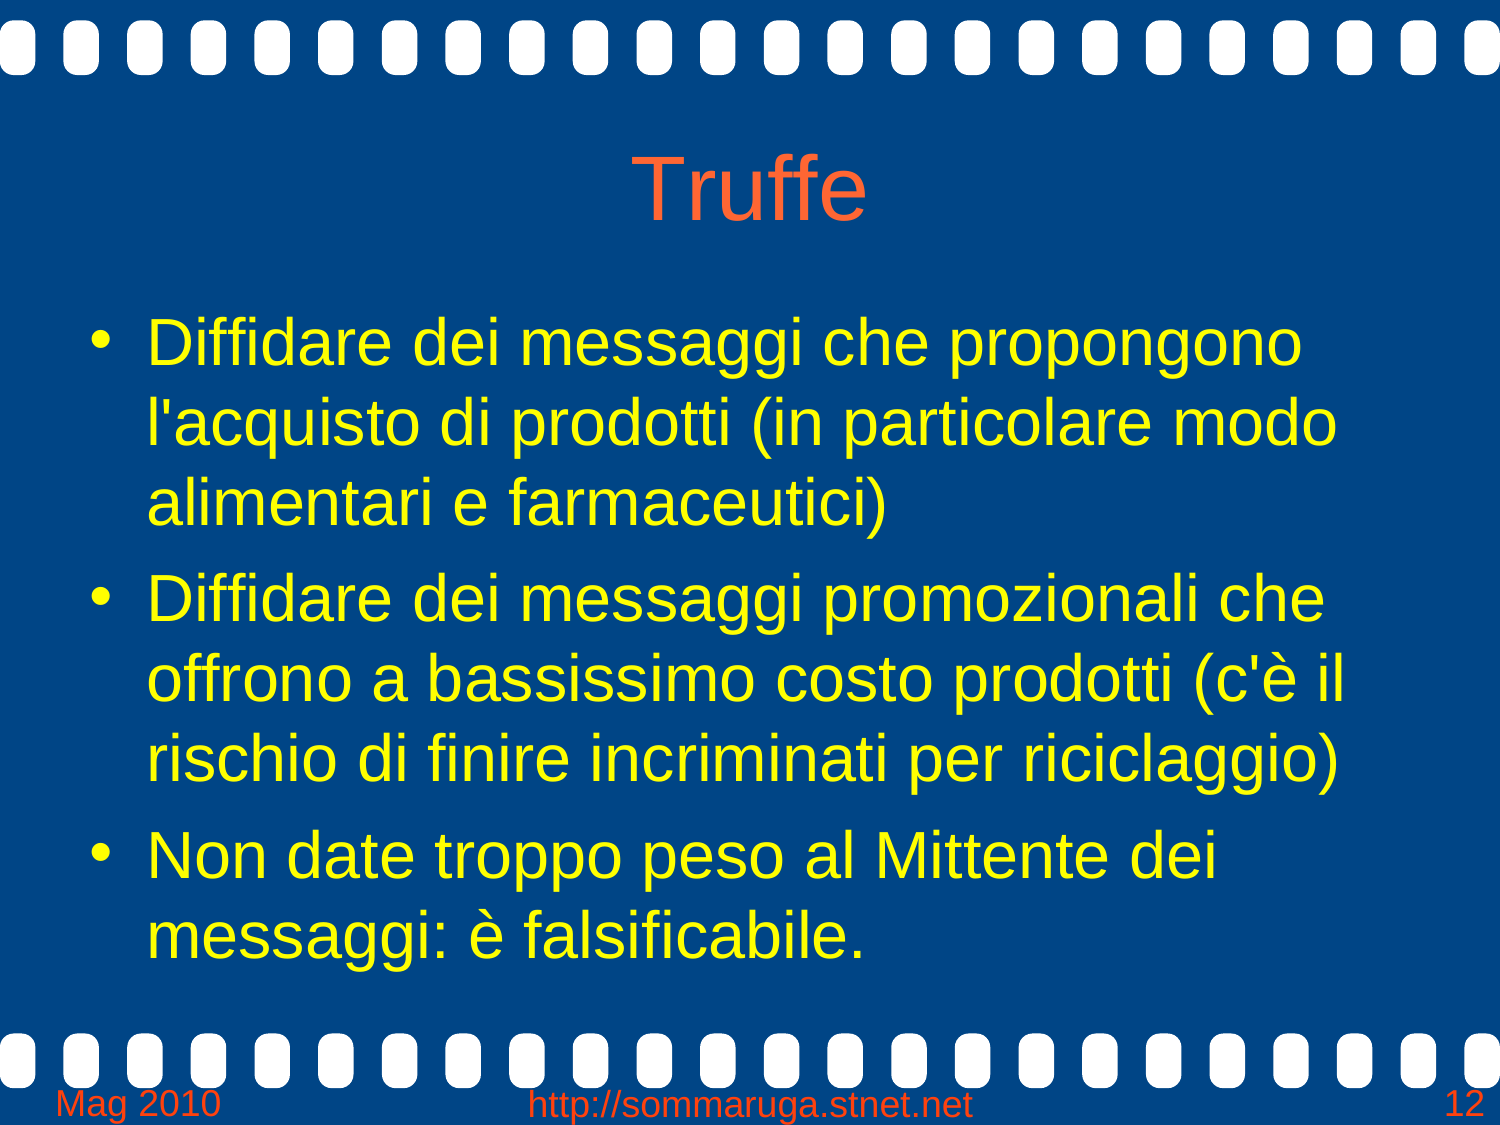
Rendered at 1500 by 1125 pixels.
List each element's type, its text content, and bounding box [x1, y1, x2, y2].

title Truffe [75, 58, 1426, 290]
list Diffidare dei messaggi che propongono l'acquisto di prodotti (in particolare modo alimentari e farmaceutici) Diffidare dei messaggi promozionali che offrono a bassissimo costo prodotti (c'è il rischio di finire incriminati per riciclaggio) Non date troppo peso al Mittente dei messaggi: è falsificabile. [75, 290, 1426, 1021]
